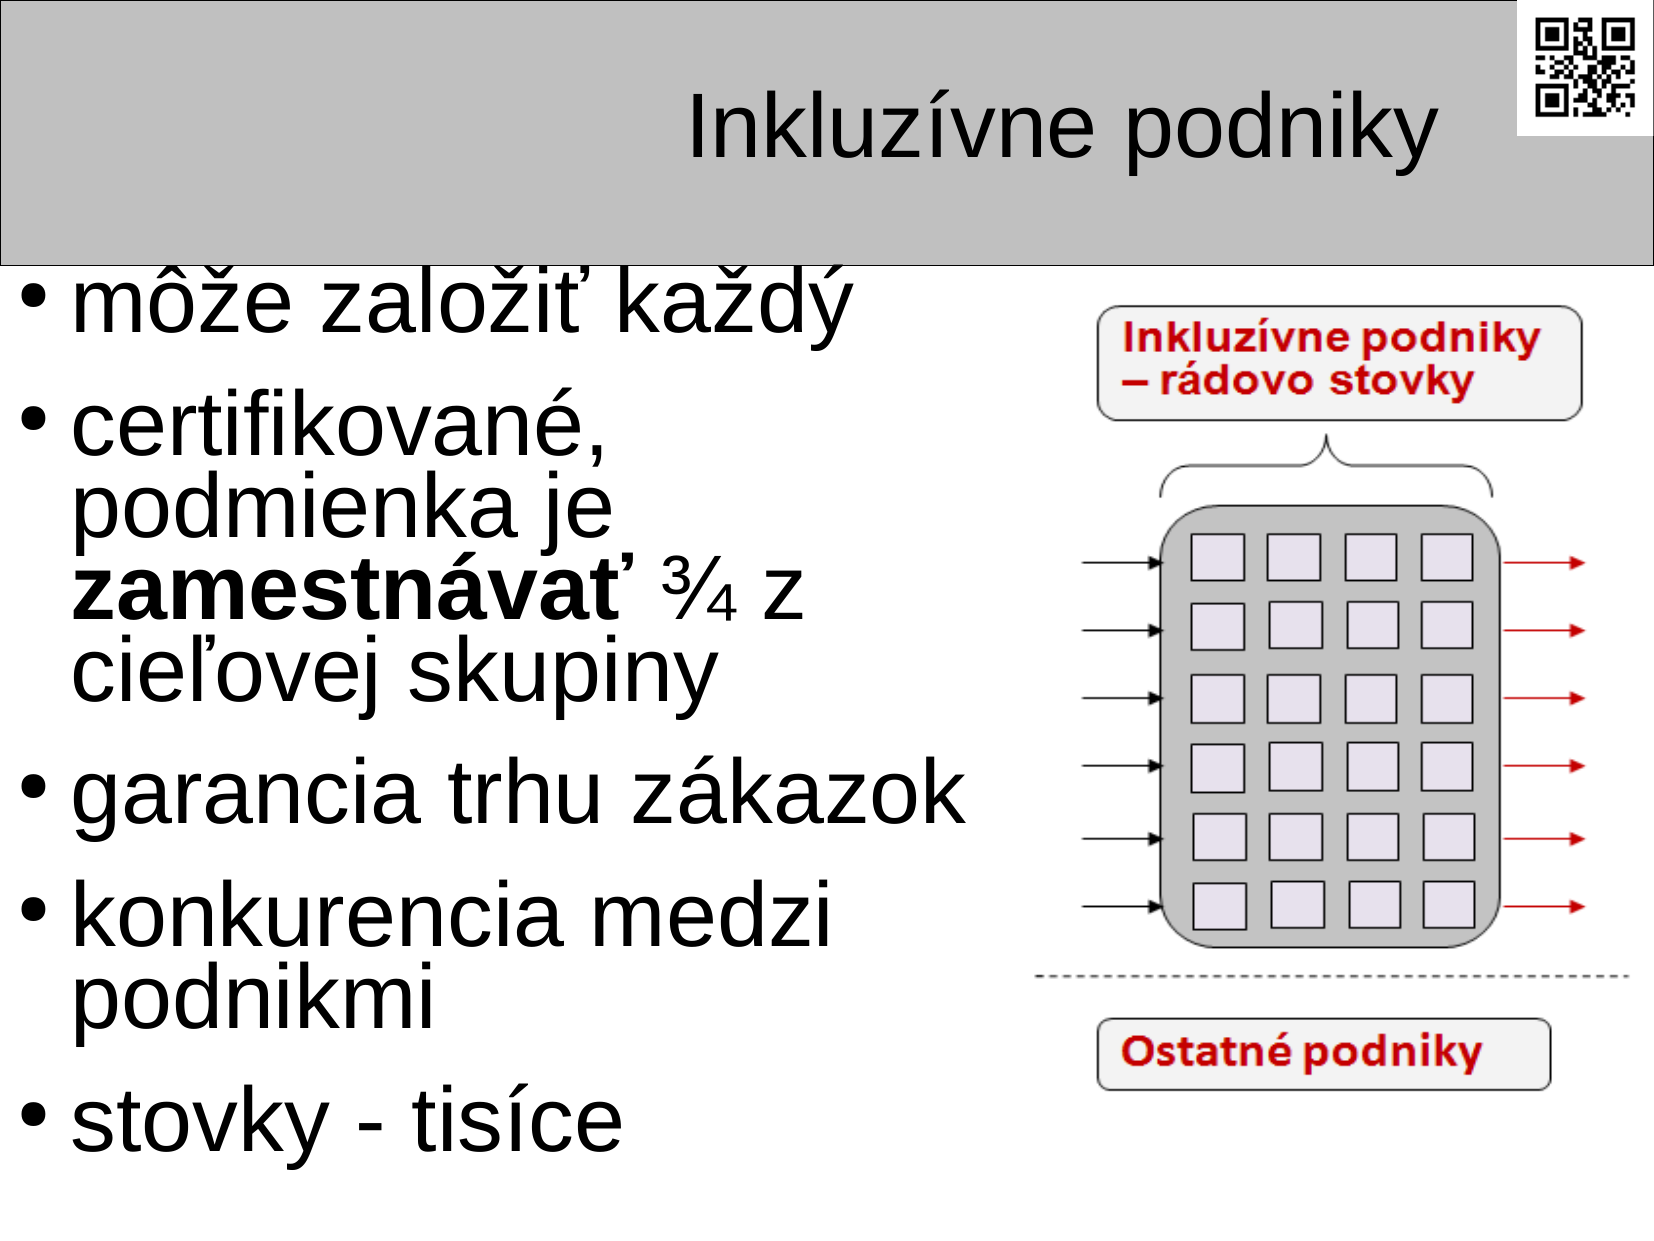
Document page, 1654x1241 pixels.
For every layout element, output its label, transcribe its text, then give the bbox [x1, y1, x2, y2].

picture [1517, 0, 1654, 136]
list môže založiť každý certifikované, podmienka je zamestnávať ¾ z cieľovej skupiny garancia trhu zákazok konkurencia medzi podnikmi stovky - tisíce [0, 267, 975, 1189]
picture [1033, 295, 1632, 1093]
title Inkluzívne podniky [561, 37, 1565, 229]
